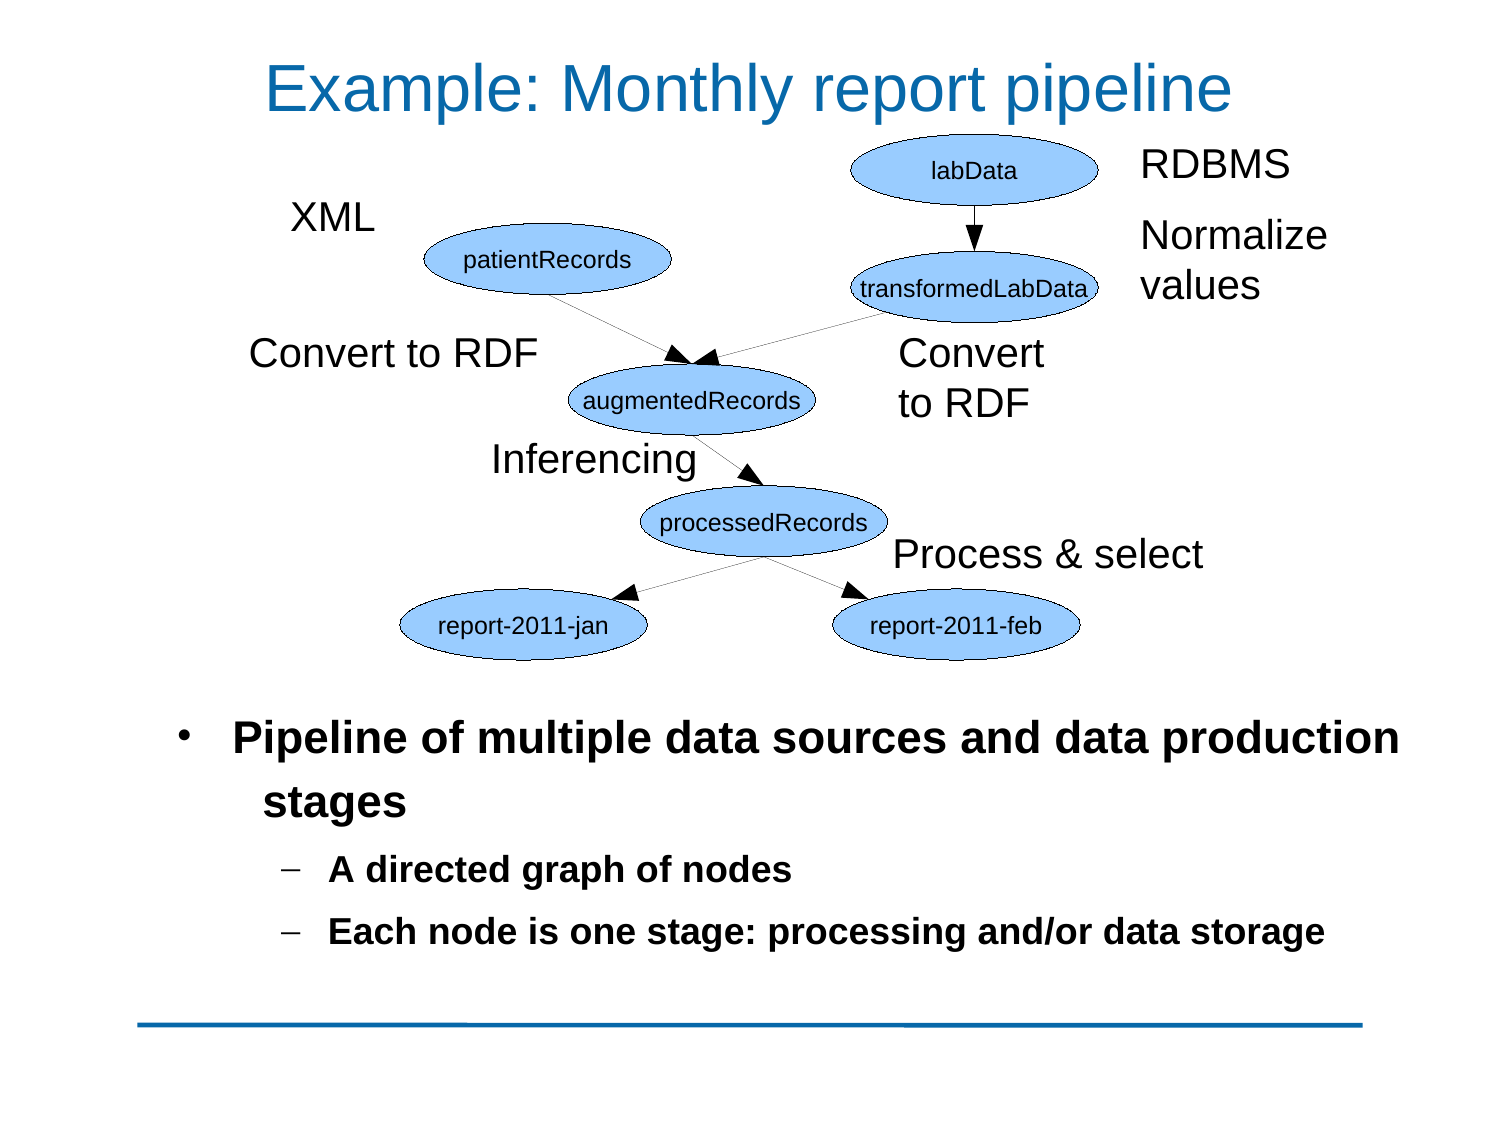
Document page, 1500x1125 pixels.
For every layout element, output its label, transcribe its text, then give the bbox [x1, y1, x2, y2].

text_box patientRecords [423, 223, 672, 295]
text_box processedRecords [640, 485, 888, 557]
text_box augmentedRecords [568, 364, 816, 435]
list Pipeline of multiple data sources and data production stages A directed graph of nodes Each node is one stage: processing and/or data storage [153, 690, 1426, 1021]
text_box transformedLabData [850, 251, 1099, 318]
text_box RDBMS [1125, 129, 1306, 195]
text_box Normalize values [1125, 200, 1344, 316]
text_box Convert to RDF [883, 318, 1060, 434]
text_box Convert to RDF [233, 318, 554, 384]
text_box Inferencing [475, 424, 713, 490]
text_box XML [275, 182, 391, 248]
text_box labData [850, 134, 1099, 206]
title Example: Monthly report pipeline [0, 6, 1500, 149]
text_box Process & select [877, 519, 1219, 585]
text_box report-2011-jan [399, 588, 648, 661]
text_box report-2011-feb [832, 588, 1081, 661]
